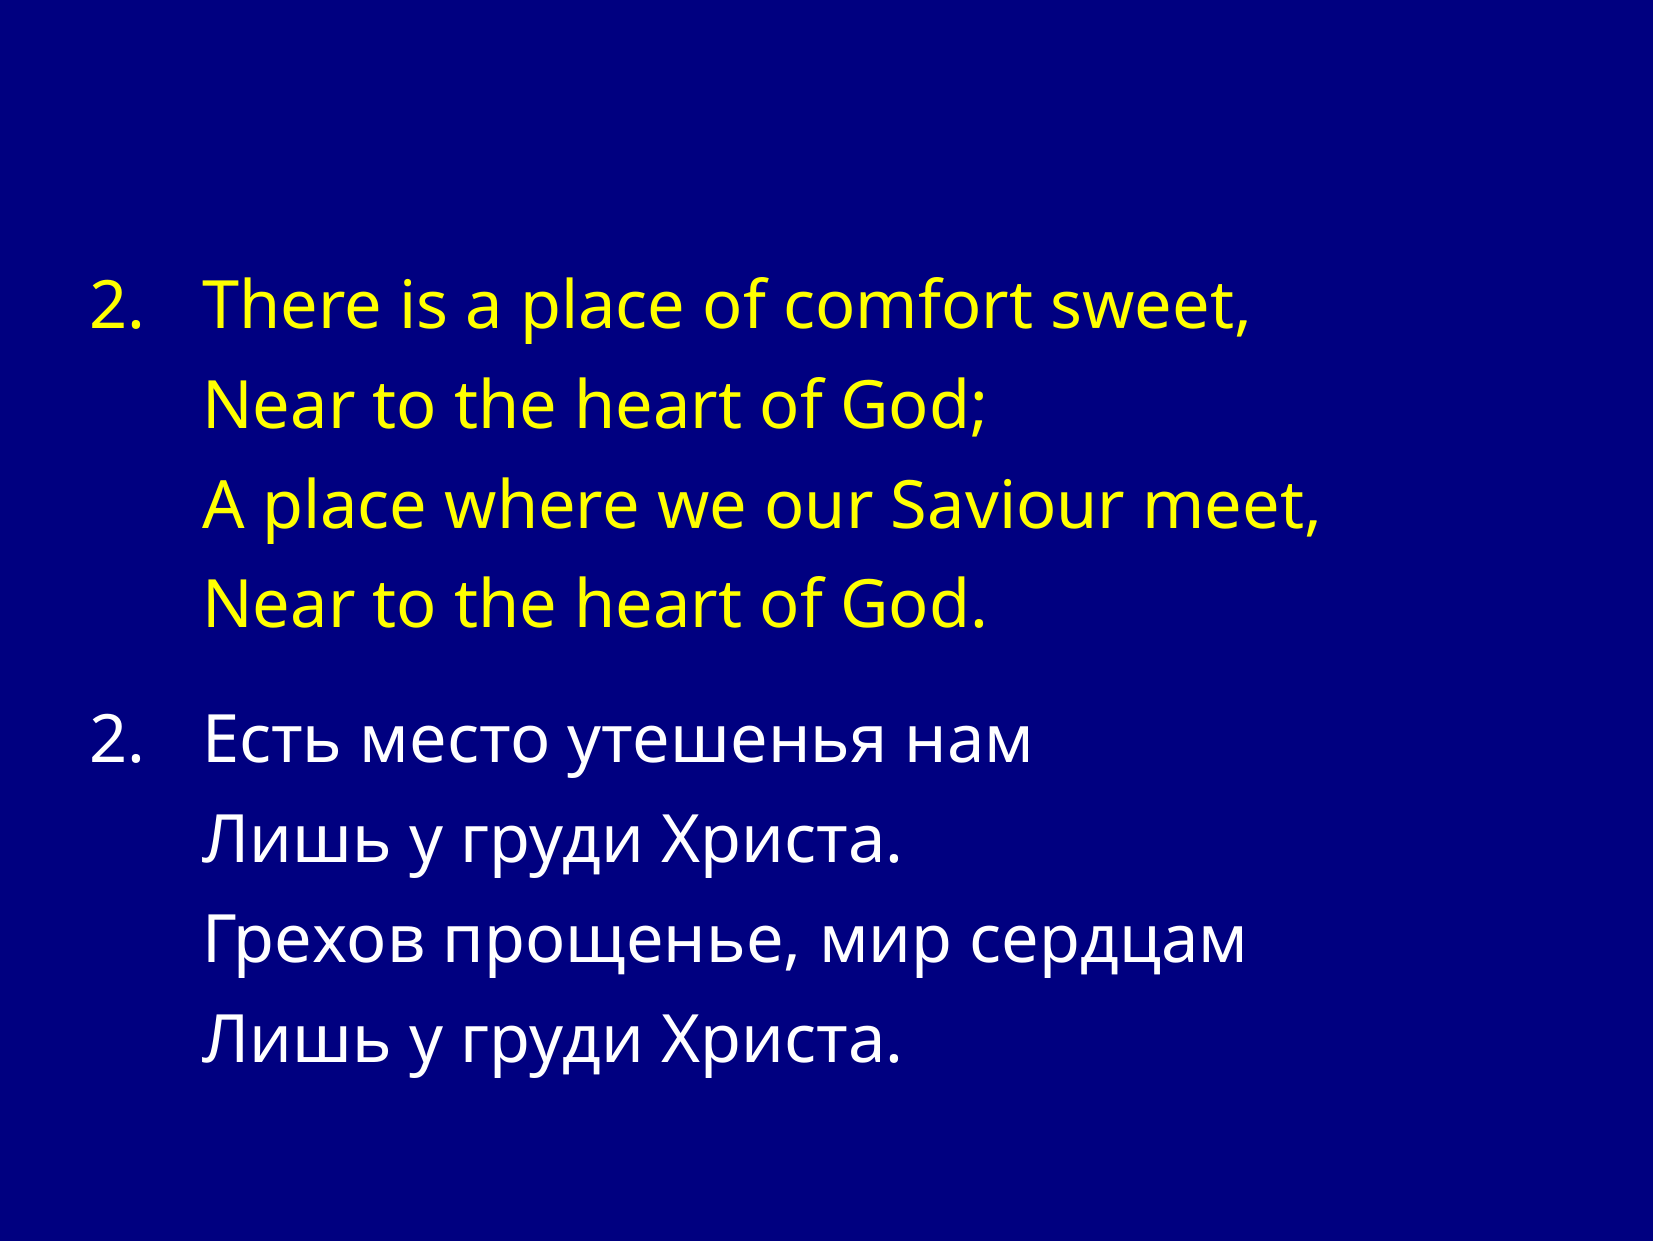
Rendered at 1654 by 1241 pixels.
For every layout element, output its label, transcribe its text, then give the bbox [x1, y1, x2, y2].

text_box 2. There is a place of comfort sweet, Near to the heart of God; A place where we our Saviour meet, Near to the heart of God. [75, 150, 1576, 638]
text_box 2. Есть место утешенья нам Лишь у груди Христа. Грехов прощенье, мир сердцам Лишь у груди Христа. [75, 675, 1576, 1163]
